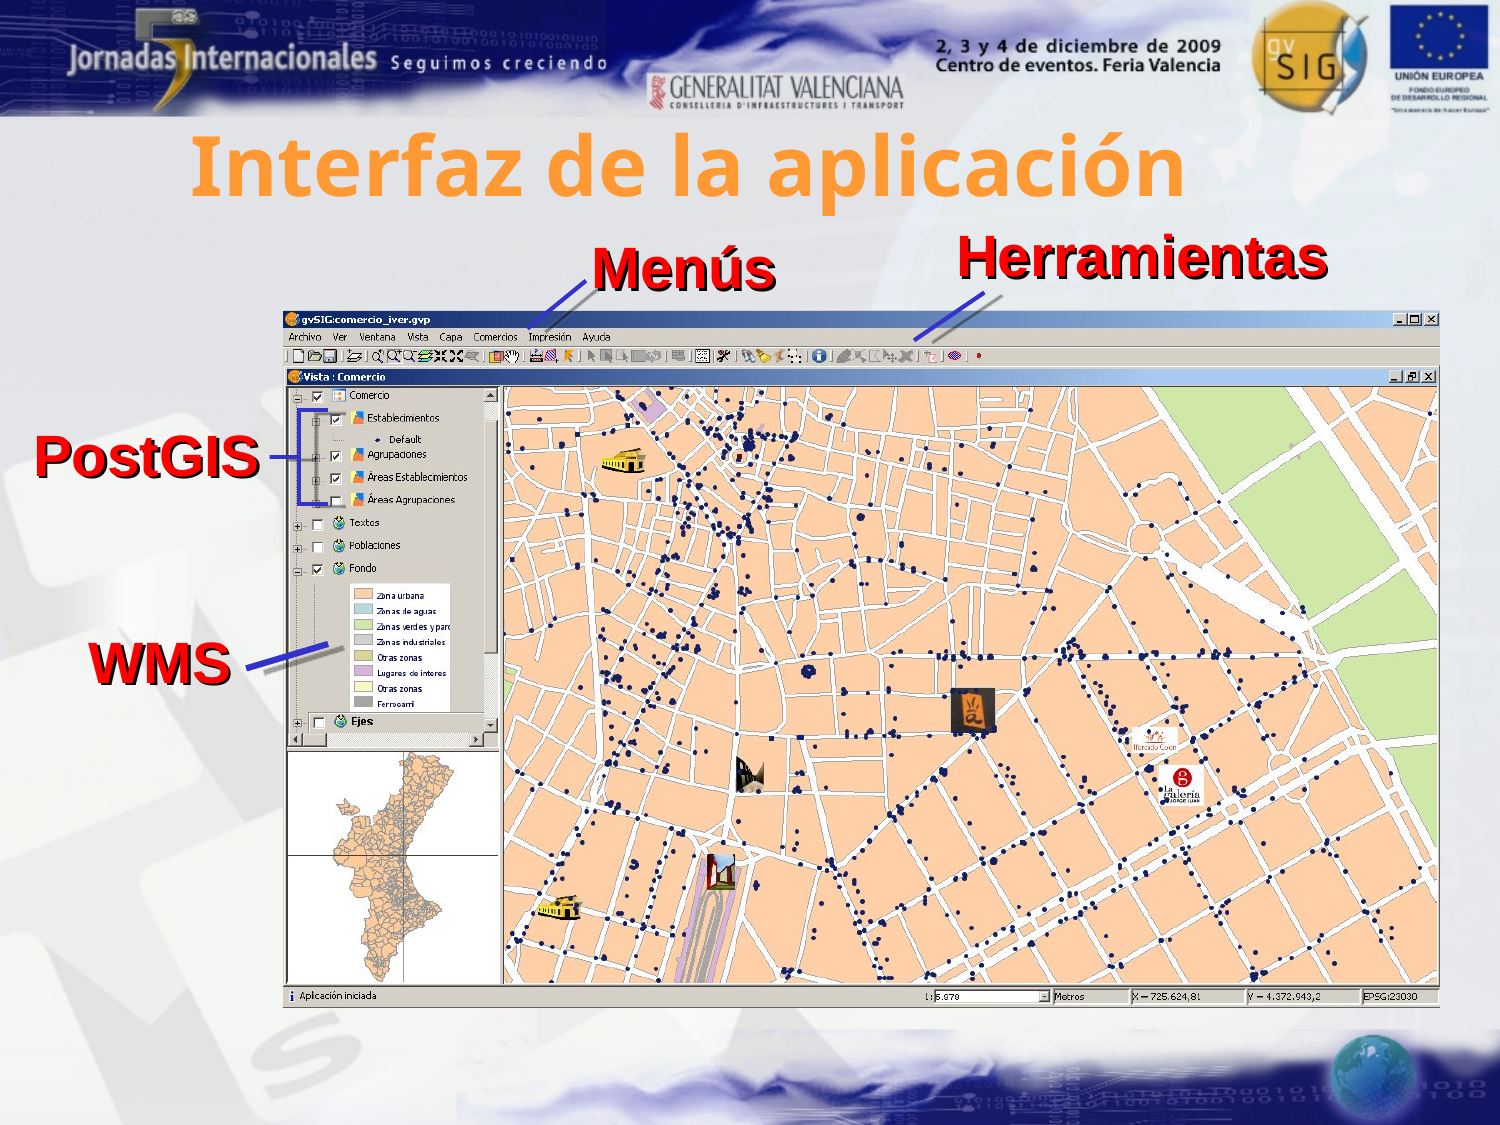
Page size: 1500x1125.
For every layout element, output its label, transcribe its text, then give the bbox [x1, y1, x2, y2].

text_box Herramientas [925, 210, 1360, 297]
picture [0, 0, 1500, 1125]
text_box PostGIS [301, 412, 305, 457]
text_box WMS [49, 617, 270, 703]
text_box PostGIS [0, 410, 297, 496]
text_box Menús [574, 222, 794, 309]
picture [305, 412, 314, 457]
text_box Interfaz de la aplicación [175, 105, 1451, 231]
